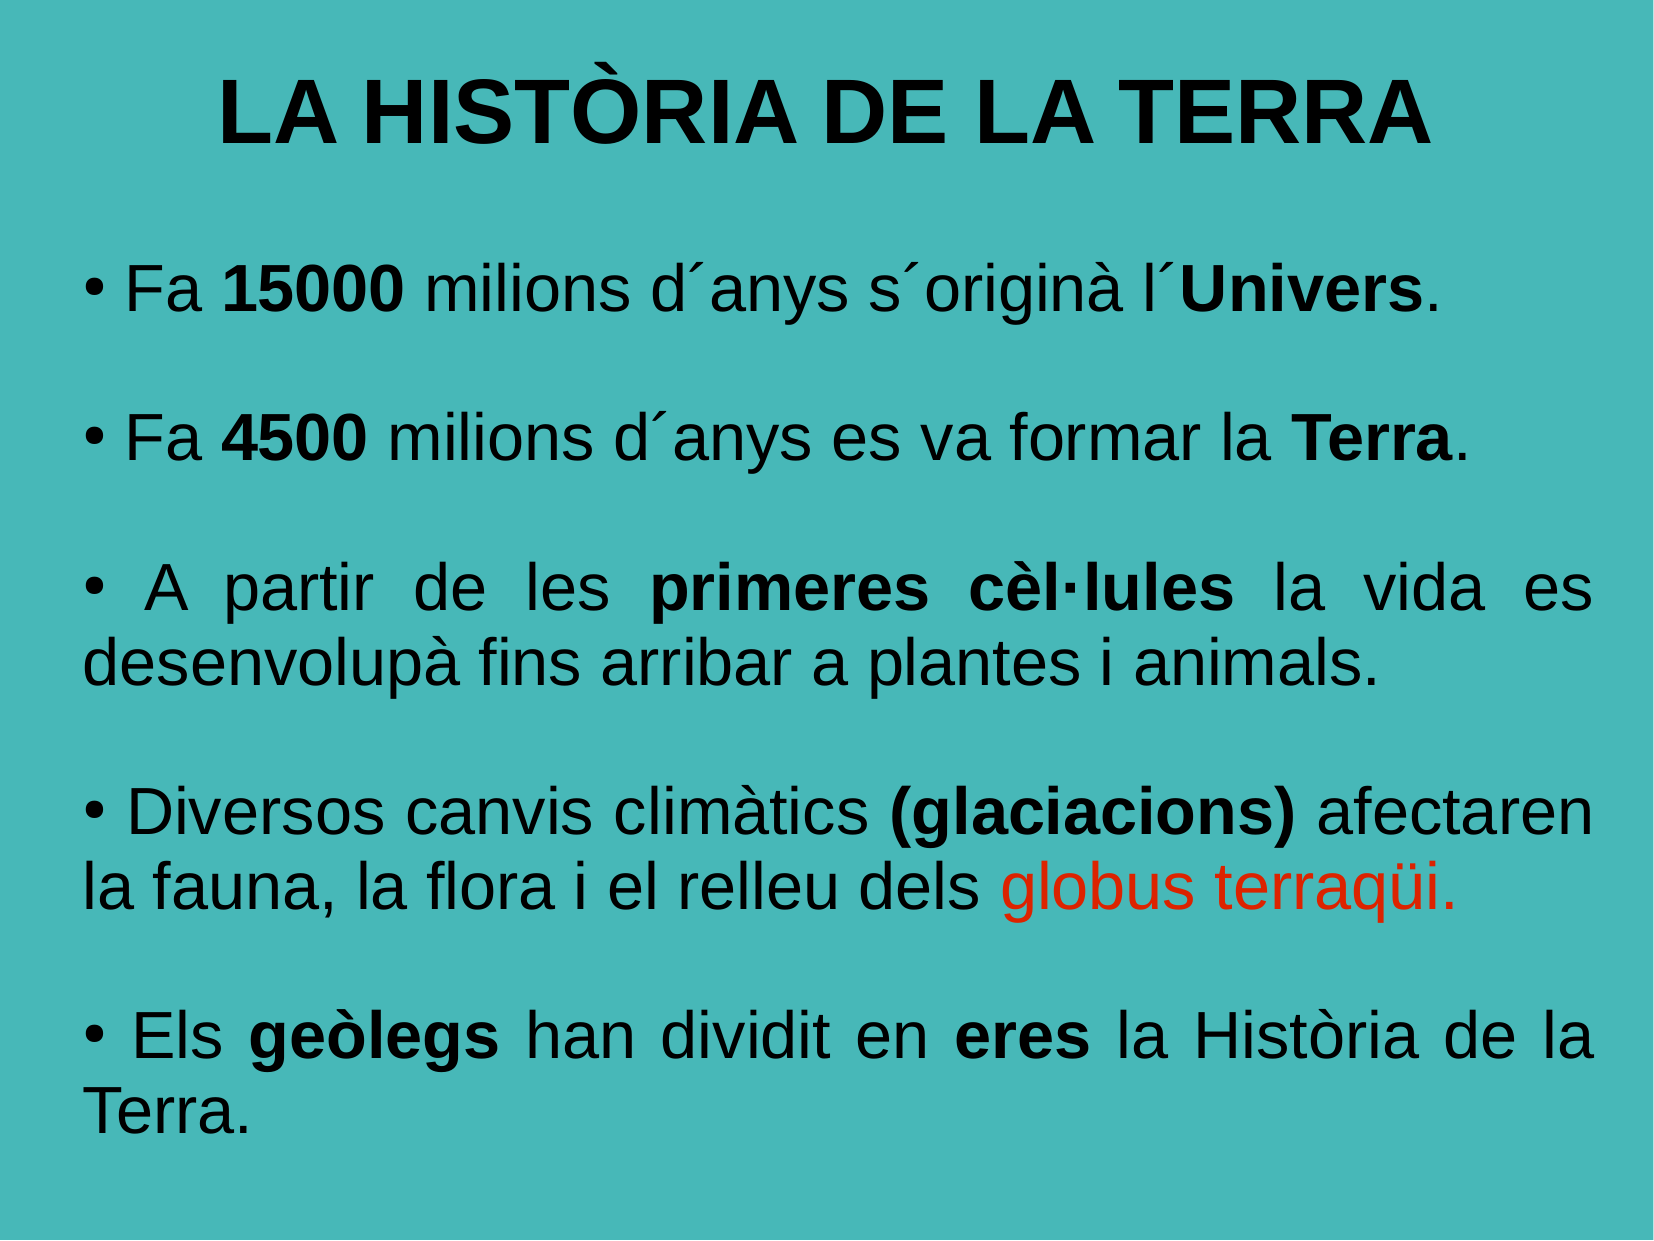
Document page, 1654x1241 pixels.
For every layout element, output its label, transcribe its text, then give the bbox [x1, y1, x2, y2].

title LA HISTÒRIA DE LA TERRA [82, 15, 1571, 208]
subtitle Fa 15000 milions d´anys s´originà l´Univers. Fa 4500 milions d´anys es va formar la Terra. A partir de les primeres cèl·lules la vida es desenvolupà fins arribar a plantes i animals. Diversos canvis climàtics (glaciacions) afectaren la fauna, la flora i el relleu dels globus terraqüi. Els geòlegs han dividit en eres la Història de la Terra. [82, 250, 1595, 1149]
